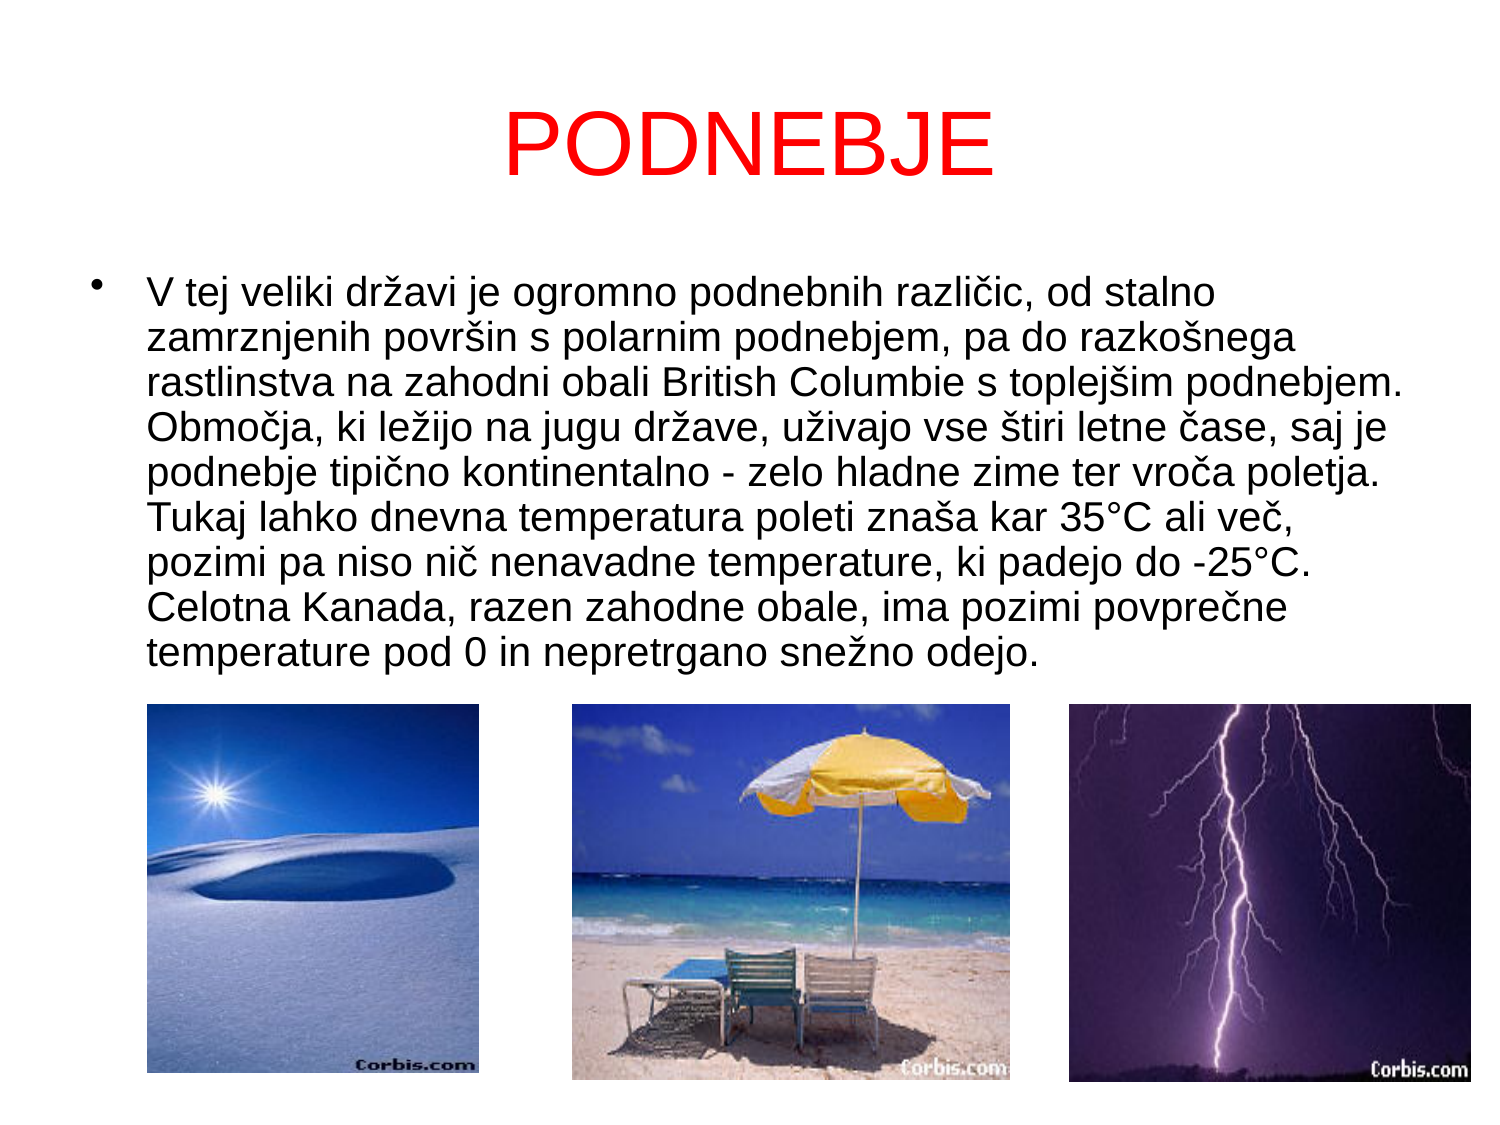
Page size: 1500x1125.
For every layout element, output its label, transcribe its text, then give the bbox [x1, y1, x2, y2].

picture [572, 704, 1010, 1080]
picture [1069, 704, 1471, 1082]
list V tej veliki državi je ogromno podnebnih različic, od stalno zamrznjenih površin s polarnim podnebjem, pa do razkošnega rastlinstva na zahodni obali British Columbie s toplejšim podnebjem. Območja, ki ležijo na jugu države, uživajo vse štiri letne čase, saj je podnebje tipično kontinentalno - zelo hladne zime ter vroča poletja. Tukaj lahko dnevna temperatura poleti znaša kar 35°C ali več, pozimi pa niso nič nenavadne temperature, ki padejo do -25°C. Celotna Kanada, razen zahodne obale, ima pozimi povprečne temperature pod 0 in nepretrgano snežno odejo. [75, 262, 1425, 1005]
title PODNEBJE [75, 45, 1425, 233]
picture [147, 704, 479, 1073]
